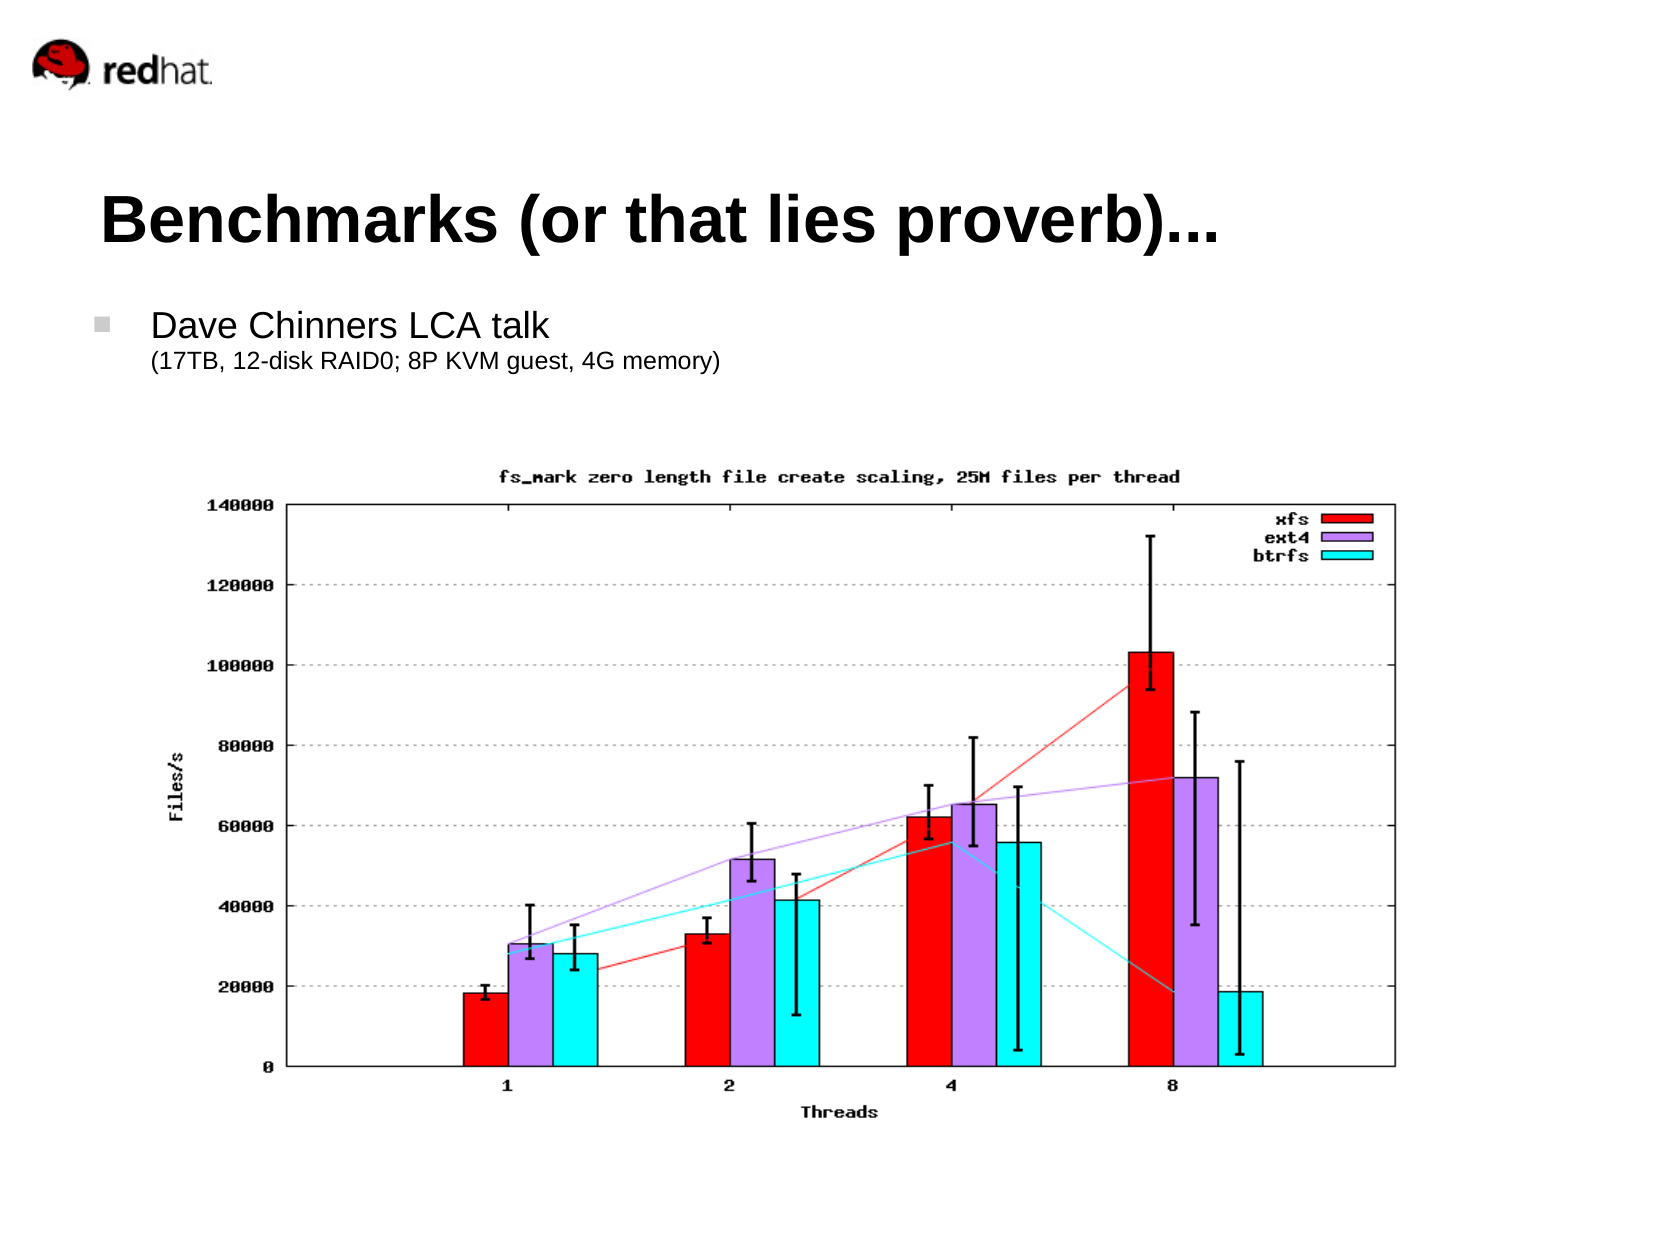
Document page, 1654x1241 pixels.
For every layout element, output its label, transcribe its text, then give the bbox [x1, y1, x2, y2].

title Benchmarks (or that lies proverb)... [100, 164, 1506, 275]
picture [149, 449, 1425, 1125]
list Dave Chinners LCA talk (17TB, 12-disk RAID0; 8P KVM guest, 4G memory) [94, 304, 1500, 1174]
picture [31, 37, 212, 98]
